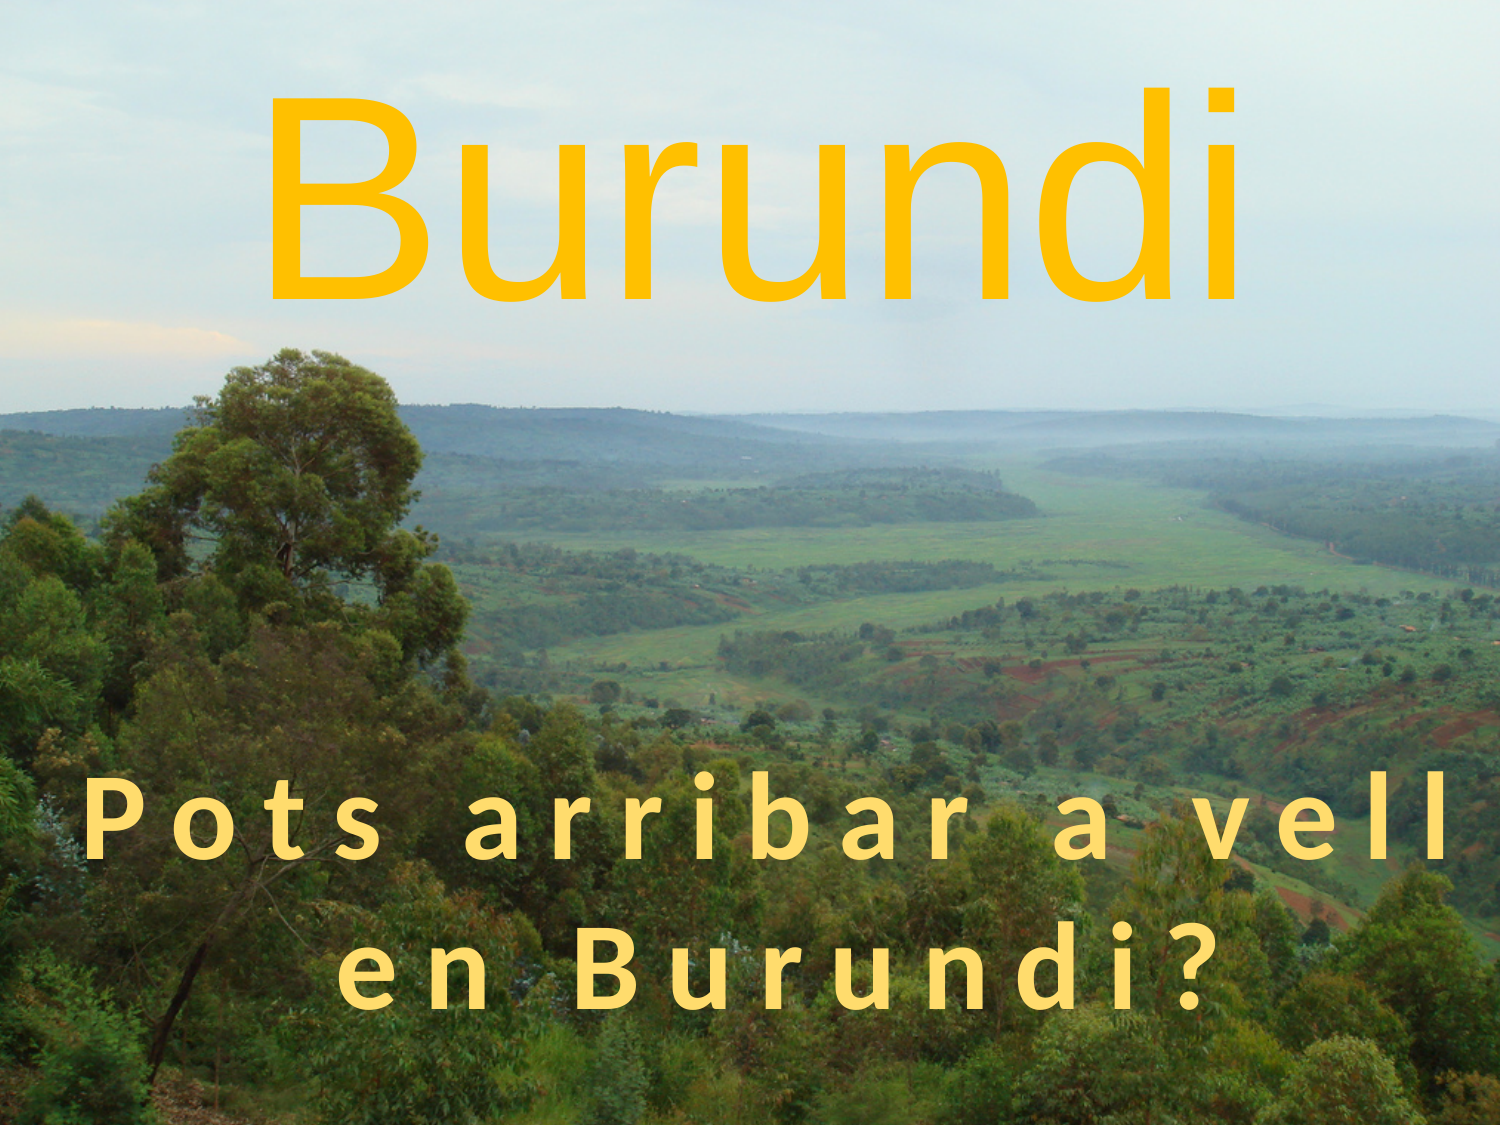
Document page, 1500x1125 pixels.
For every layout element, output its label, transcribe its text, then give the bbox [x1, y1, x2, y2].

picture [0, 0, 1500, 1125]
text_box Pots arribar a vell en Burundi? [17, 727, 1500, 1042]
text_box Burundi [234, 0, 1271, 365]
